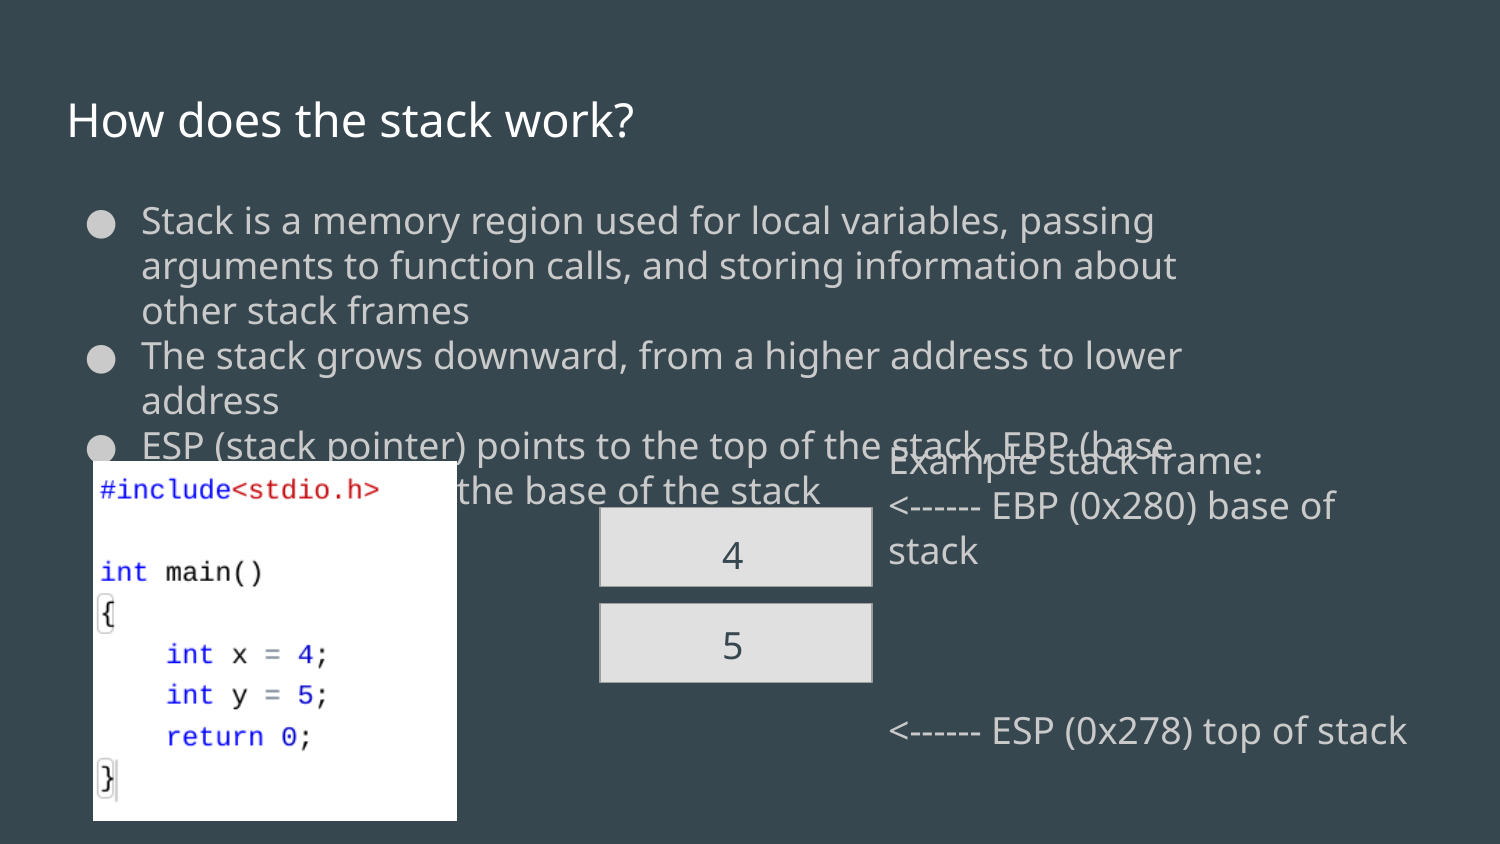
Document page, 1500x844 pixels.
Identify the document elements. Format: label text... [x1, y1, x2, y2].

title How does the stack work? [51, 72, 1449, 167]
text_box Example stack frame: <------ EBP (0x280) base of stack <------ ESP (0x278) top of stack [873, 421, 1448, 576]
text_box [599, 507, 872, 587]
picture [93, 461, 457, 821]
text_box [599, 603, 872, 683]
text_box 4 5 [707, 517, 815, 672]
text_box Stack is a memory region used for local variables, passing arguments to function calls, and storing information about other stack frames The stack grows downward, from a higher address to lower address ESP (stack pointer) points to the top of the stack, EBP (base pointer) points to the base of the stack [51, 182, 1264, 435]
